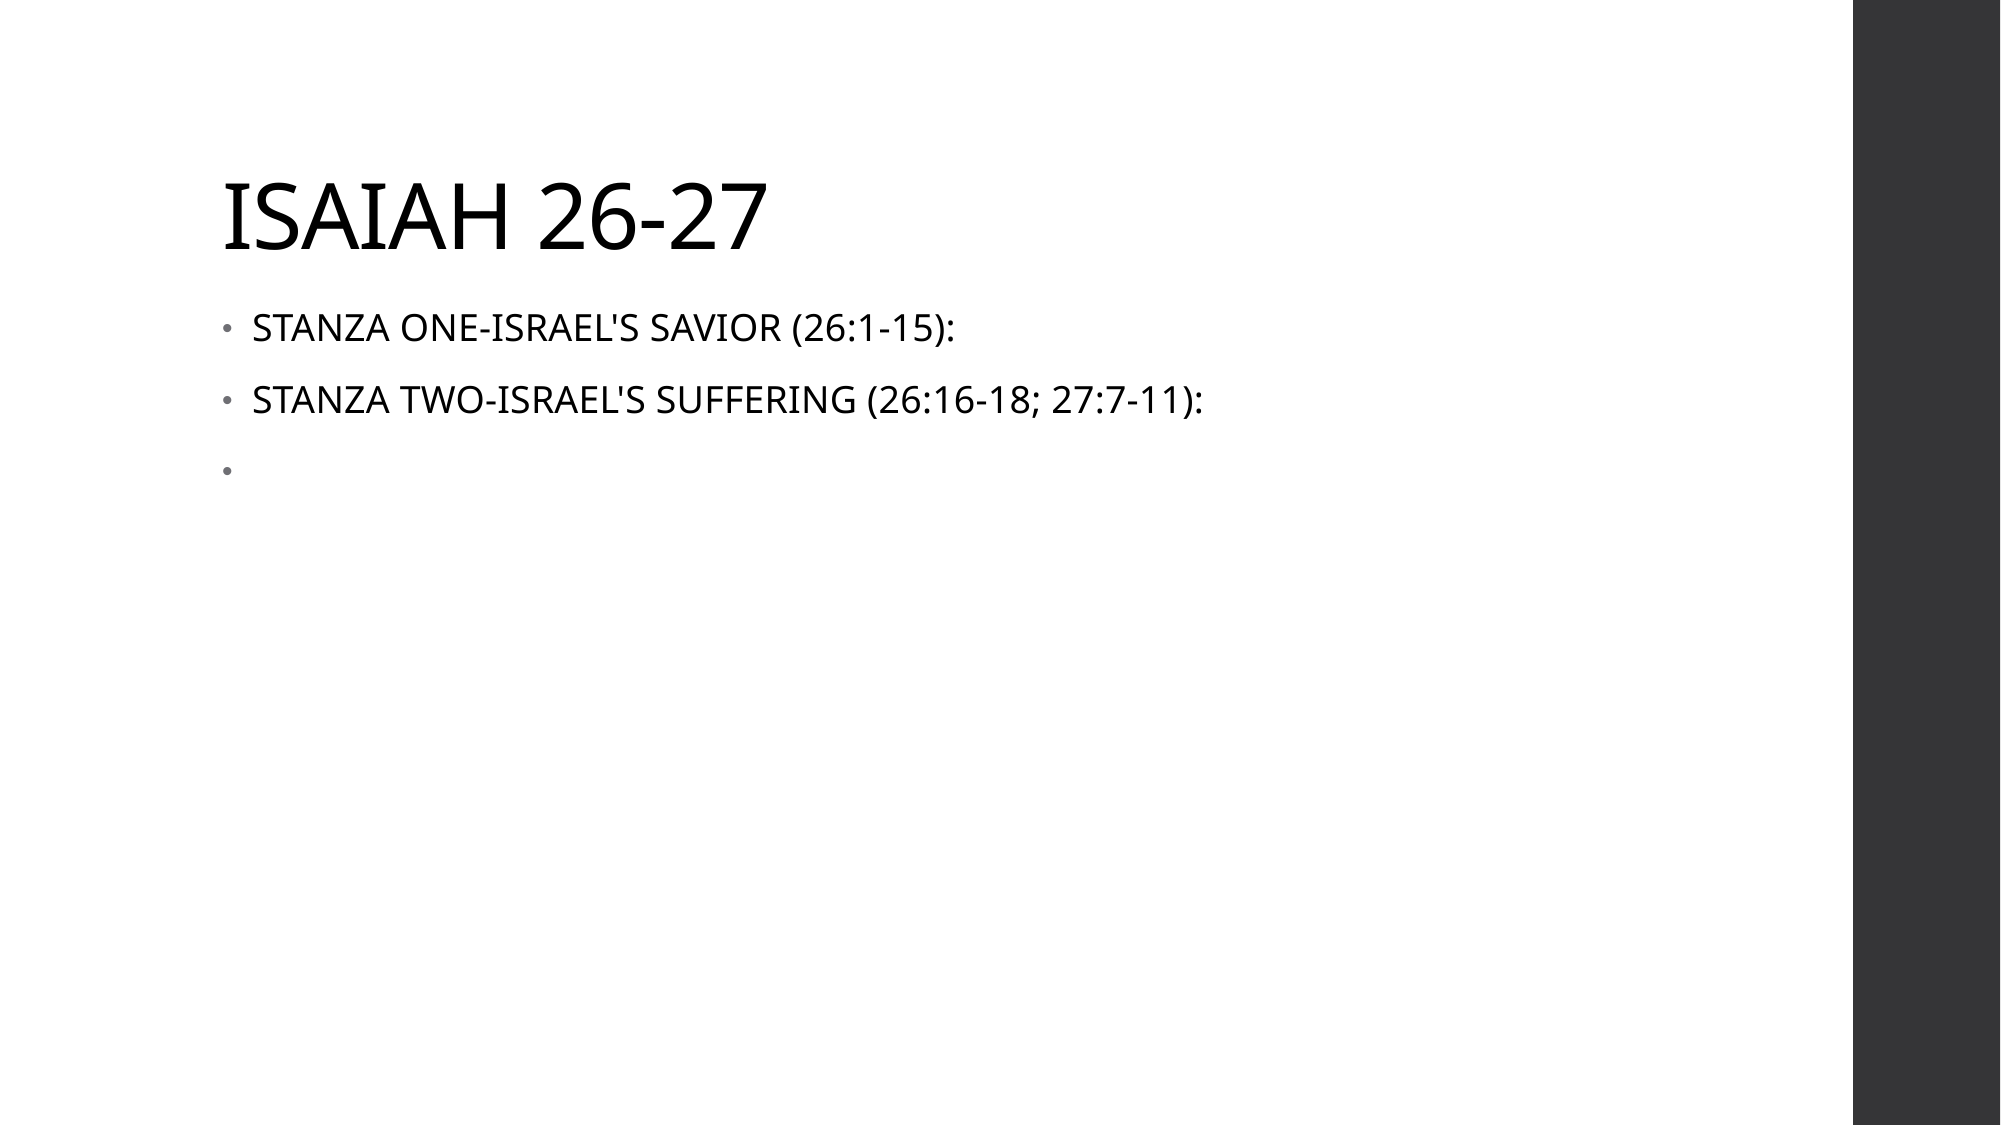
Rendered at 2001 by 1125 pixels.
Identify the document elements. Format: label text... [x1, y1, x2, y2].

list STANZA ONE-ISRAEL'S SAVIOR (26:1-15): STANZA TWO-ISRAEL'S SUFFERING (26:16-18; 27:7-11): [206, 299, 1617, 1014]
title ISAIAH 26-27 [206, 60, 1797, 278]
